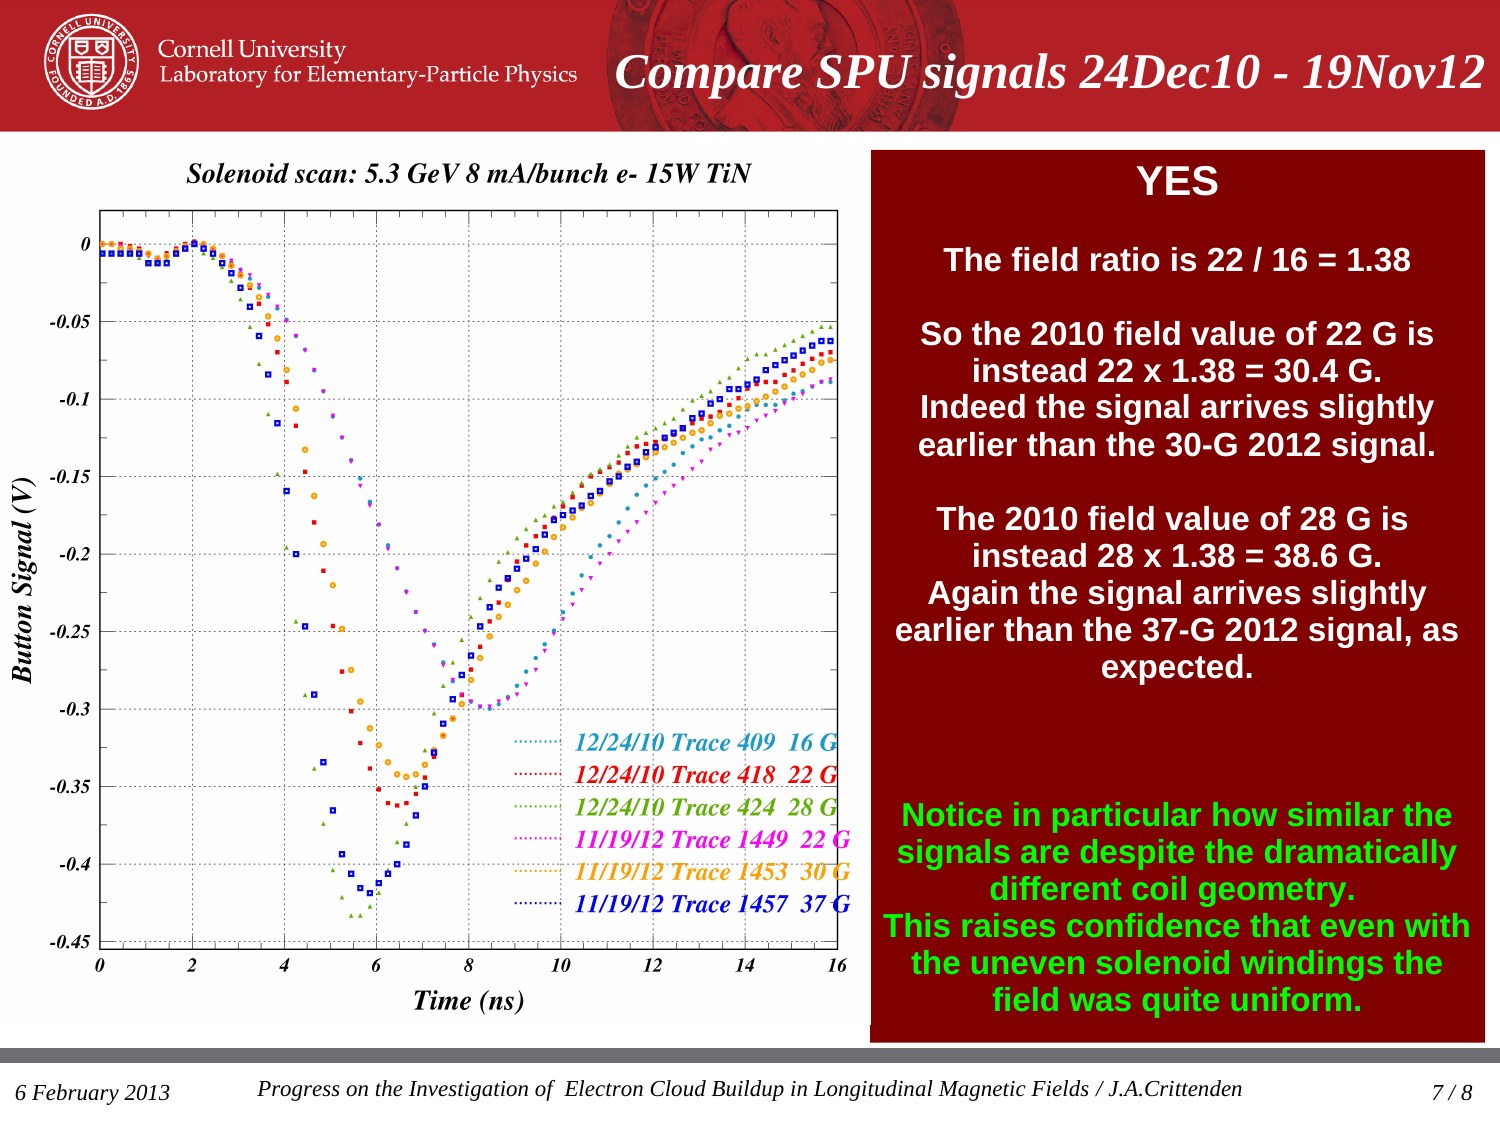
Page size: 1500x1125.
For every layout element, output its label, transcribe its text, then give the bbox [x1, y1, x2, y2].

picture [0, 0, 1500, 132]
picture [0, 149, 871, 1025]
title Compare SPU signals 24Dec10 - 19Nov12 [600, 7, 1500, 136]
text_box YES The field ratio is 22 / 16 = 1.38 So the 2010 field value of 22 G is instead 22 x 1.38 = 30.4 G. Indeed the signal arrives slightly earlier than the 30-G 2012 signal. The 2010 field value of 28 G is instead 28 x 1.38 = 38.6 G. Again the signal arrives slightly earlier than the 37-G 2012 signal, as expected. Notice in particular how similar the signals are despite the dramatically different coil geometry. This raises confidence that even with the uneven solenoid windings the field was quite uniform. [870, 149, 1486, 1043]
